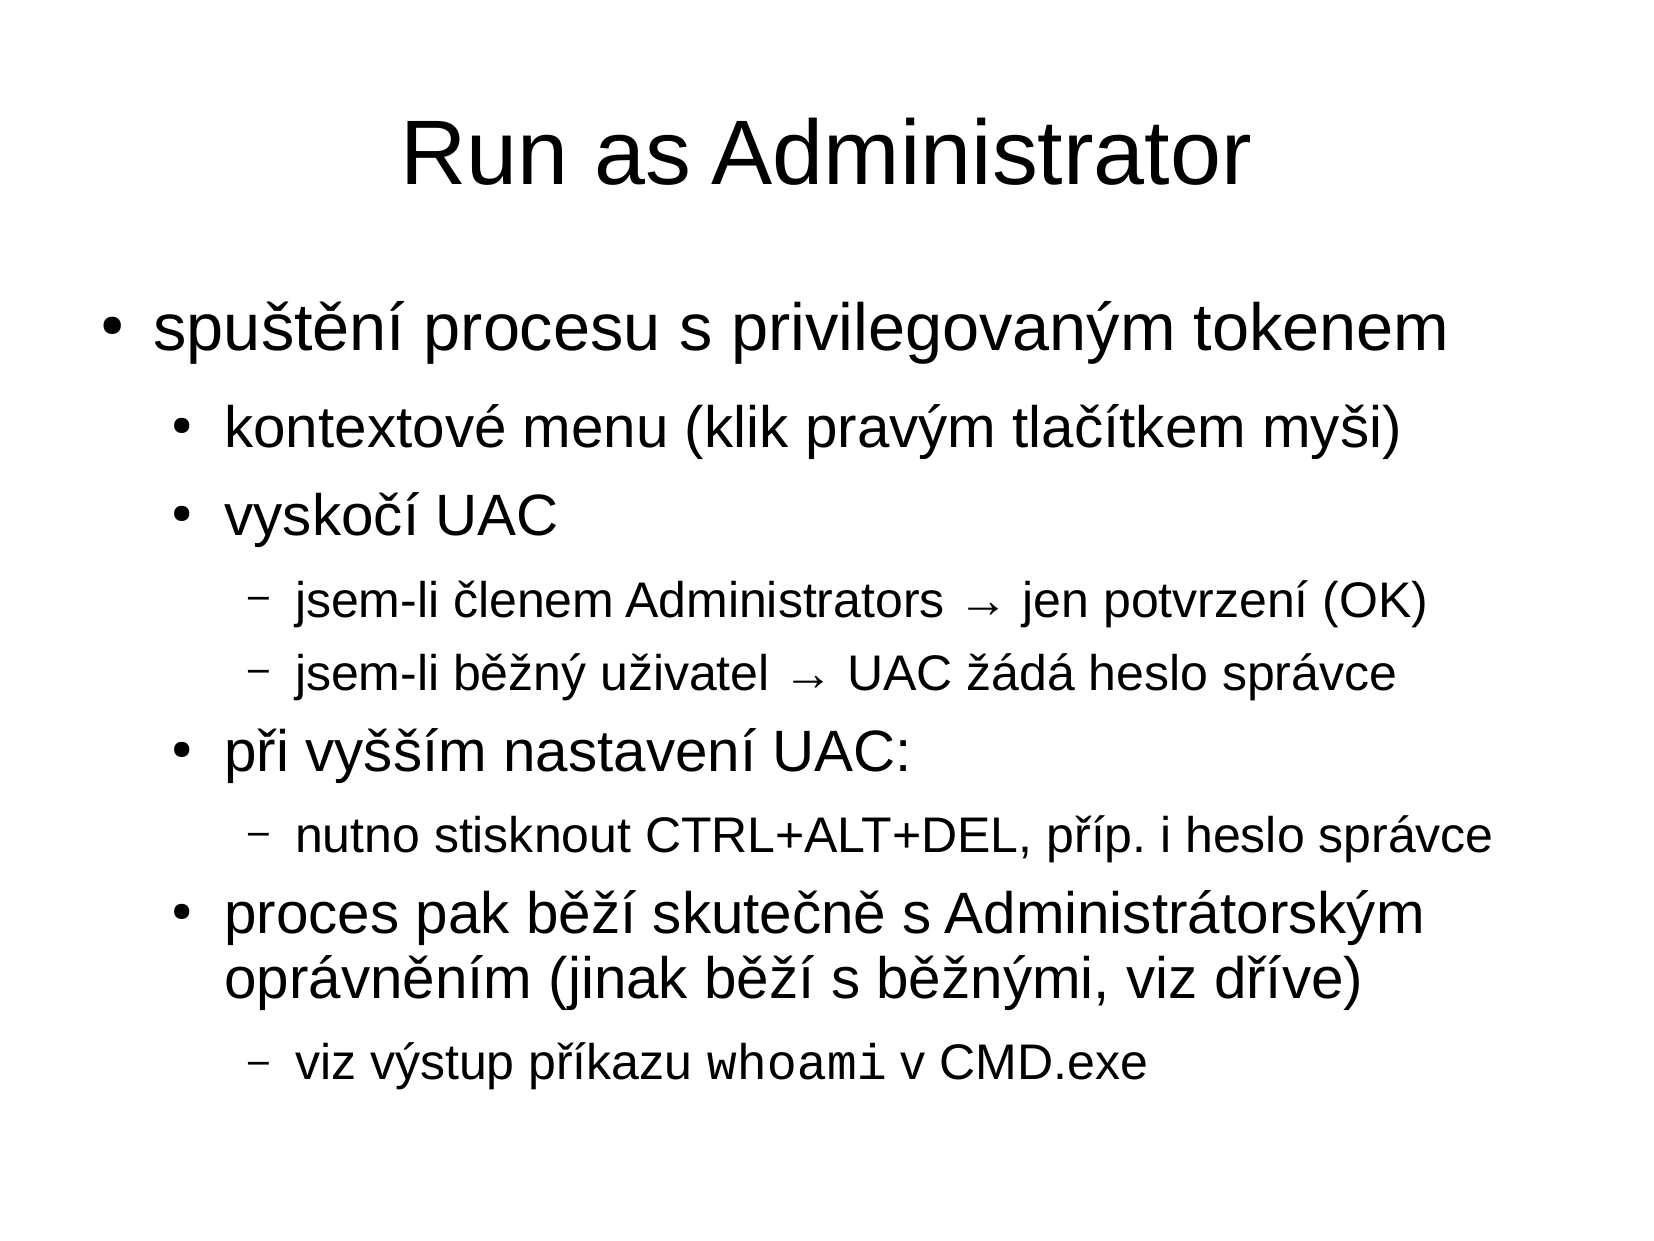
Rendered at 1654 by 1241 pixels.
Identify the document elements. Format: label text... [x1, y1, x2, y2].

title Run as Administrator [82, 49, 1571, 257]
list spuštění procesu s privilegovaným tokenem kontextové menu (klik pravým tlačítkem myši) vyskočí UAC jsem-li členem Administrators → jen potvrzení (OK) jsem-li běžný uživatel → UAC žádá heslo správce při vyšším nastavení UAC: nutno stisknout CTRL+ALT+DEL, příp. i heslo správce proces pak běží skutečně s Administrátorským oprávněním (jinak běží s běžnými, viz dříve) viz výstup příkazu whoami v CMD.exe [82, 290, 1571, 1158]
